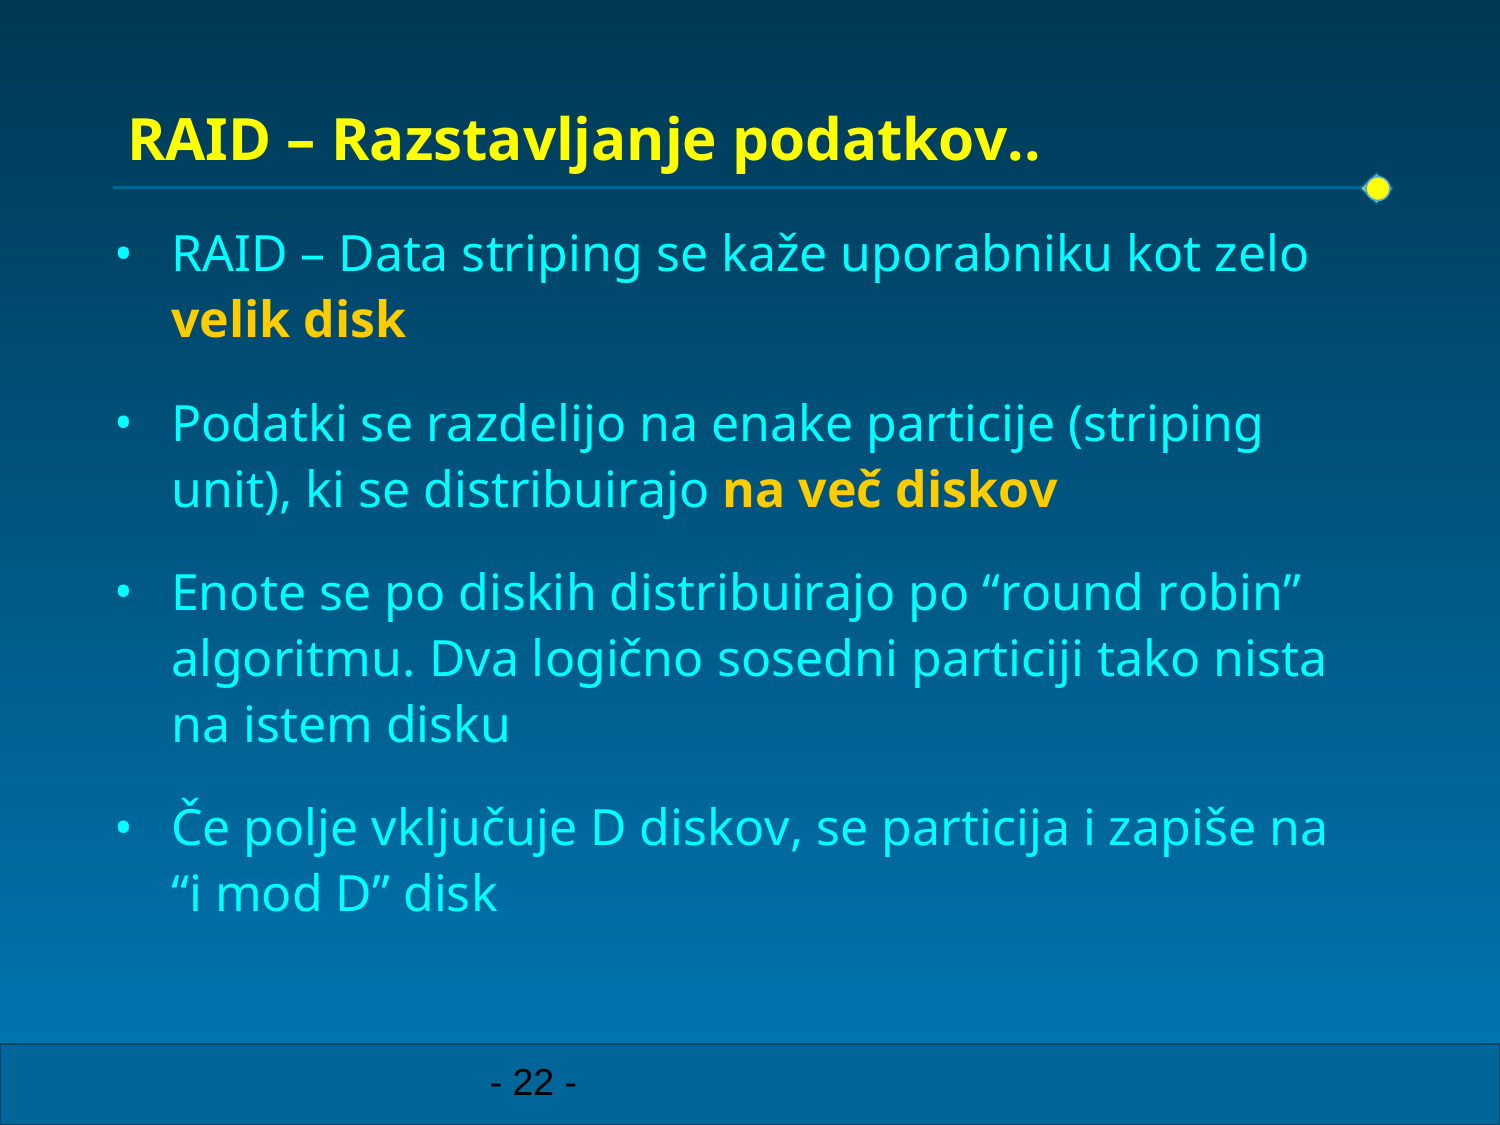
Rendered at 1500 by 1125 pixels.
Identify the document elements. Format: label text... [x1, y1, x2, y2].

list RAID – Data striping se kaže uporabniku kot zelo velik disk Podatki se razdelijo na enake particije (striping unit), ki se distribuirajo na več diskov Enote se po diskih distribuirajo po “round robin” algoritmu. Dva logično sosedni particiji tako nista na istem disku Če polje vključuje D diskov, se particija i zapiše na “i mod D” disk [100, 207, 1365, 1016]
title RAID – Razstavljanje podatkov.. [112, 94, 1388, 181]
